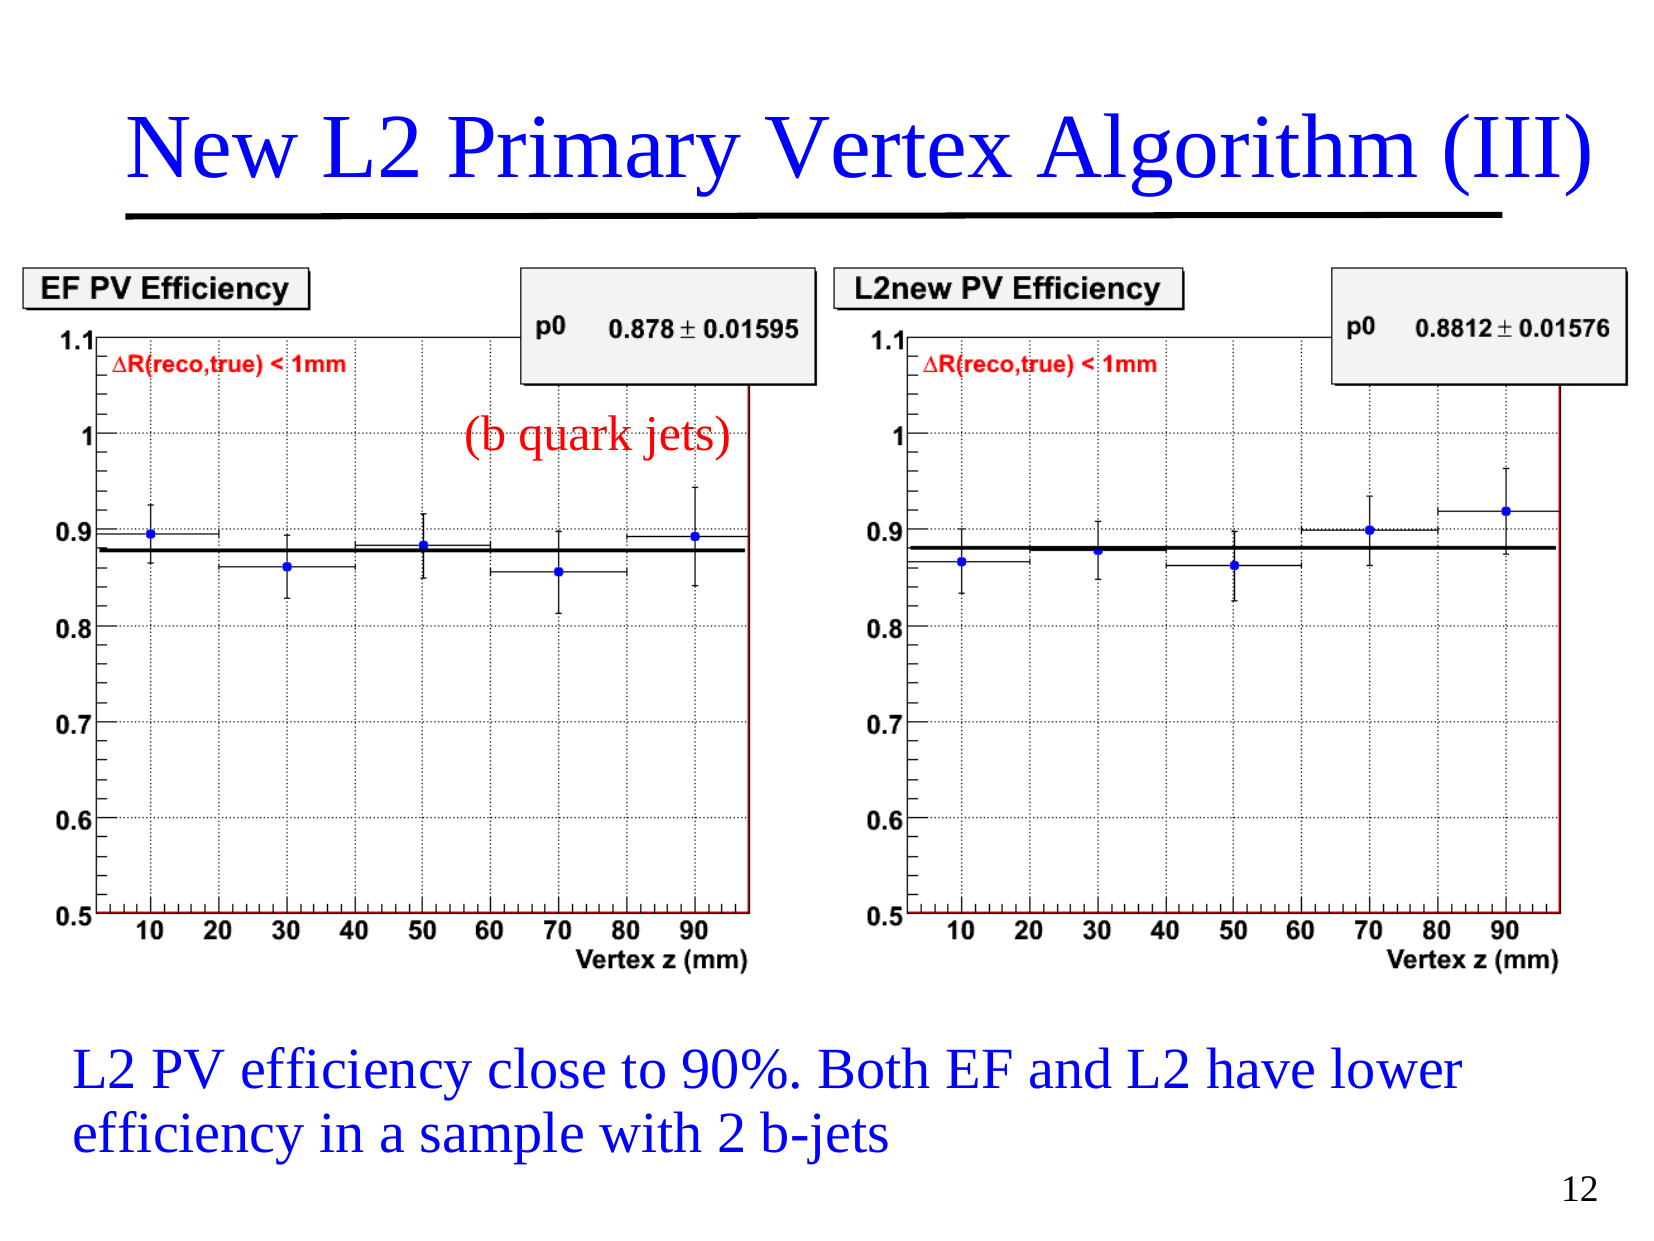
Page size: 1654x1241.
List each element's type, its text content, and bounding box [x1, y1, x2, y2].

text_box New L2 Primary Vertex Algorithm (III) [125, 95, 1621, 211]
picture [15, 265, 1642, 986]
text_box L2 PV efficiency close to 90%. Both EF and L2 have lower efficiency in a sample with 2 b-jets [71, 1036, 1450, 1166]
text_box (b quark jets) [464, 406, 726, 462]
